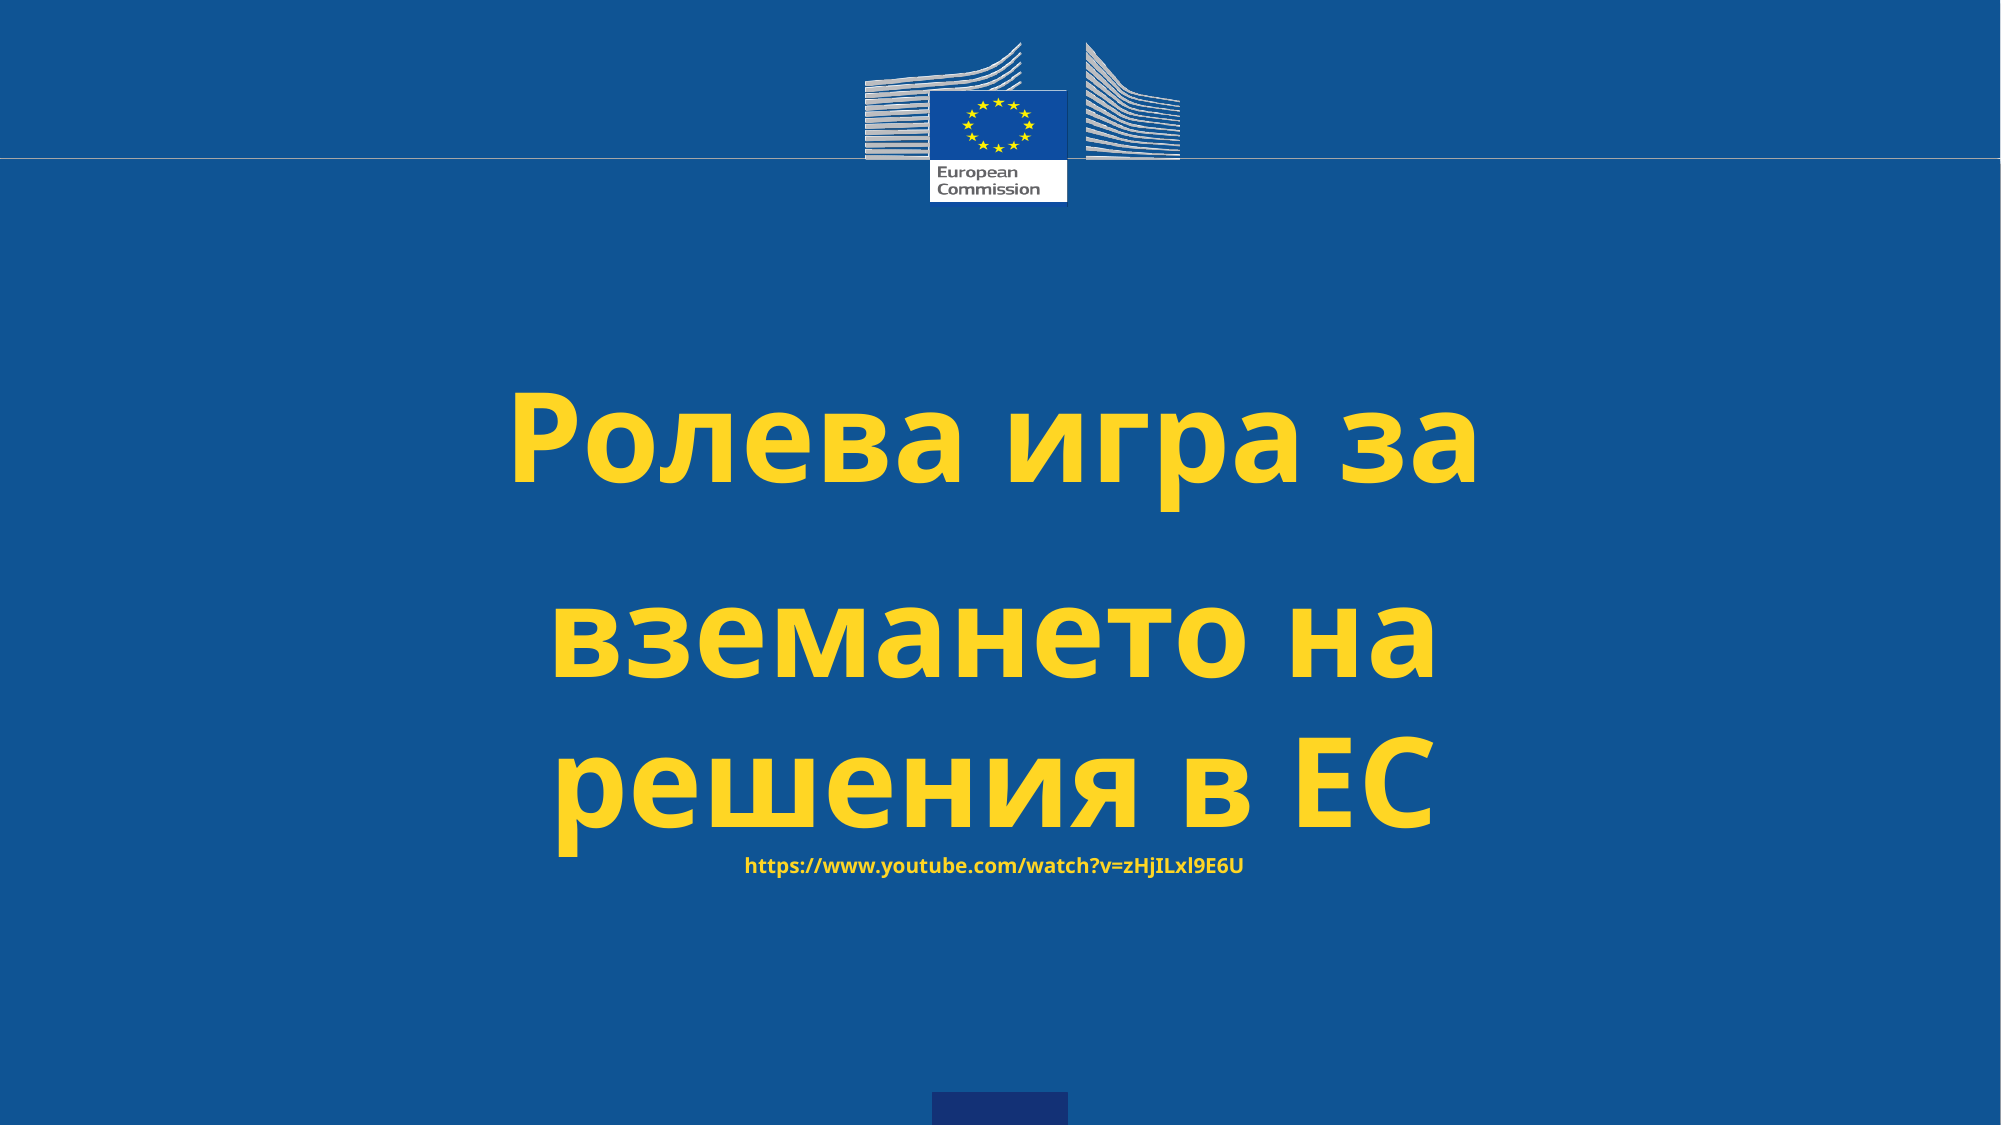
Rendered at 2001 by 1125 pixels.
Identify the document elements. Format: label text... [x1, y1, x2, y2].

text_box Ролева игра за вземането на решения в ЕС https://www.youtube.com/watch?v=zHjILxl9E6U [362, 349, 1626, 799]
